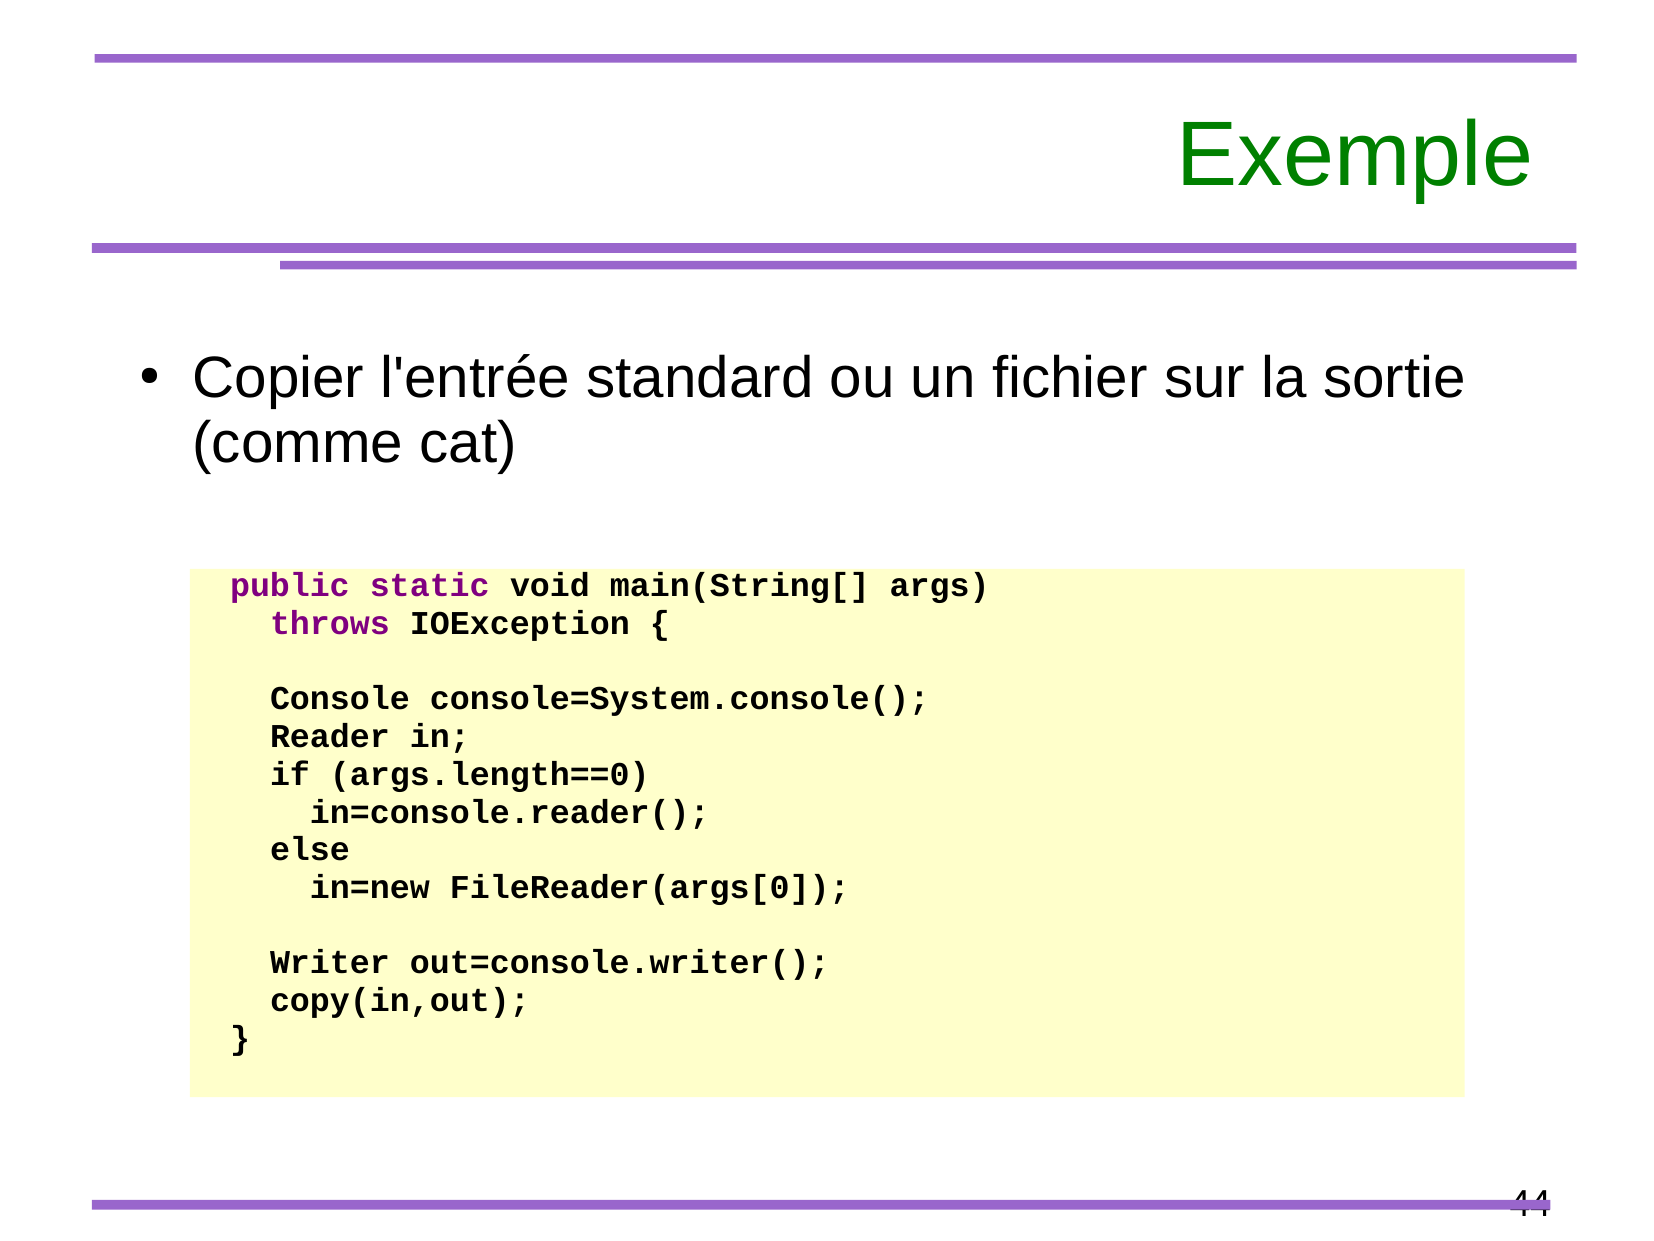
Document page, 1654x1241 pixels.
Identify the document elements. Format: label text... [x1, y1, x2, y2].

title Exemple [121, 49, 1534, 257]
list Copier l'entrée standard ou un fichier sur la sortie (comme cat) [121, 344, 1534, 537]
text_box public static void main(String[] args) throws IOException { Console console=System.console(); Reader in; if (args.length==0) in=console.reader(); else in=new FileReader(args[0]); Writer out=console.writer(); copy(in,out); } [189, 568, 1465, 1098]
